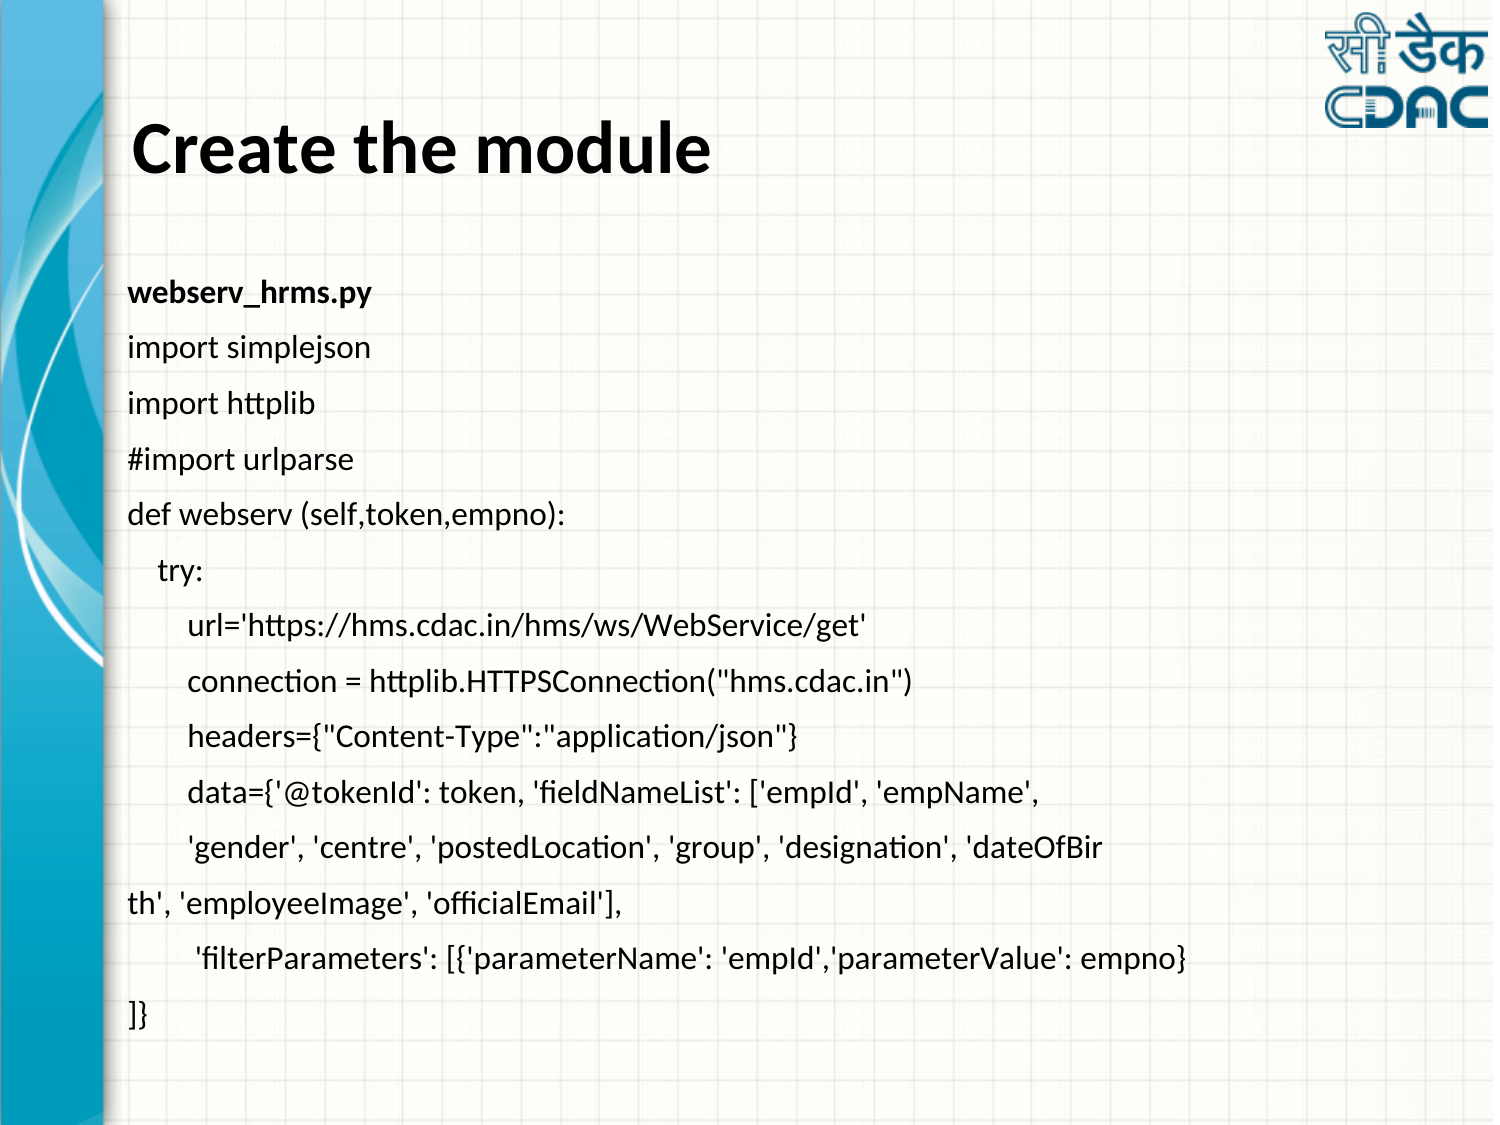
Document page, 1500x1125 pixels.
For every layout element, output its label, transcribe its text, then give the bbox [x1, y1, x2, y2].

picture [0, 0, 1493, 1125]
text_box webserv_hrms.py import simplejson import httplib #import urlparse def webserv (self,token,empno): try: url='https://hms.cdac.in/hms/ws/WebService/get' connection = httplib.HTTPSConnection("hms.cdac.in")‏ headers={"Content-Type":"application/json"} data={'@tokenId': token, 'fieldNameList': ['empId', 'empName', 'gender', 'centre', 'postedLocation', 'group', 'designation', 'dateOfBir th', 'employeeImage', 'officialEmail'], 'filterParameters': [{'parameterName': 'empId','parameterValue': empno} ]} [112, 262, 1463, 1005]
text_box Create the module [117, 49, 1468, 238]
